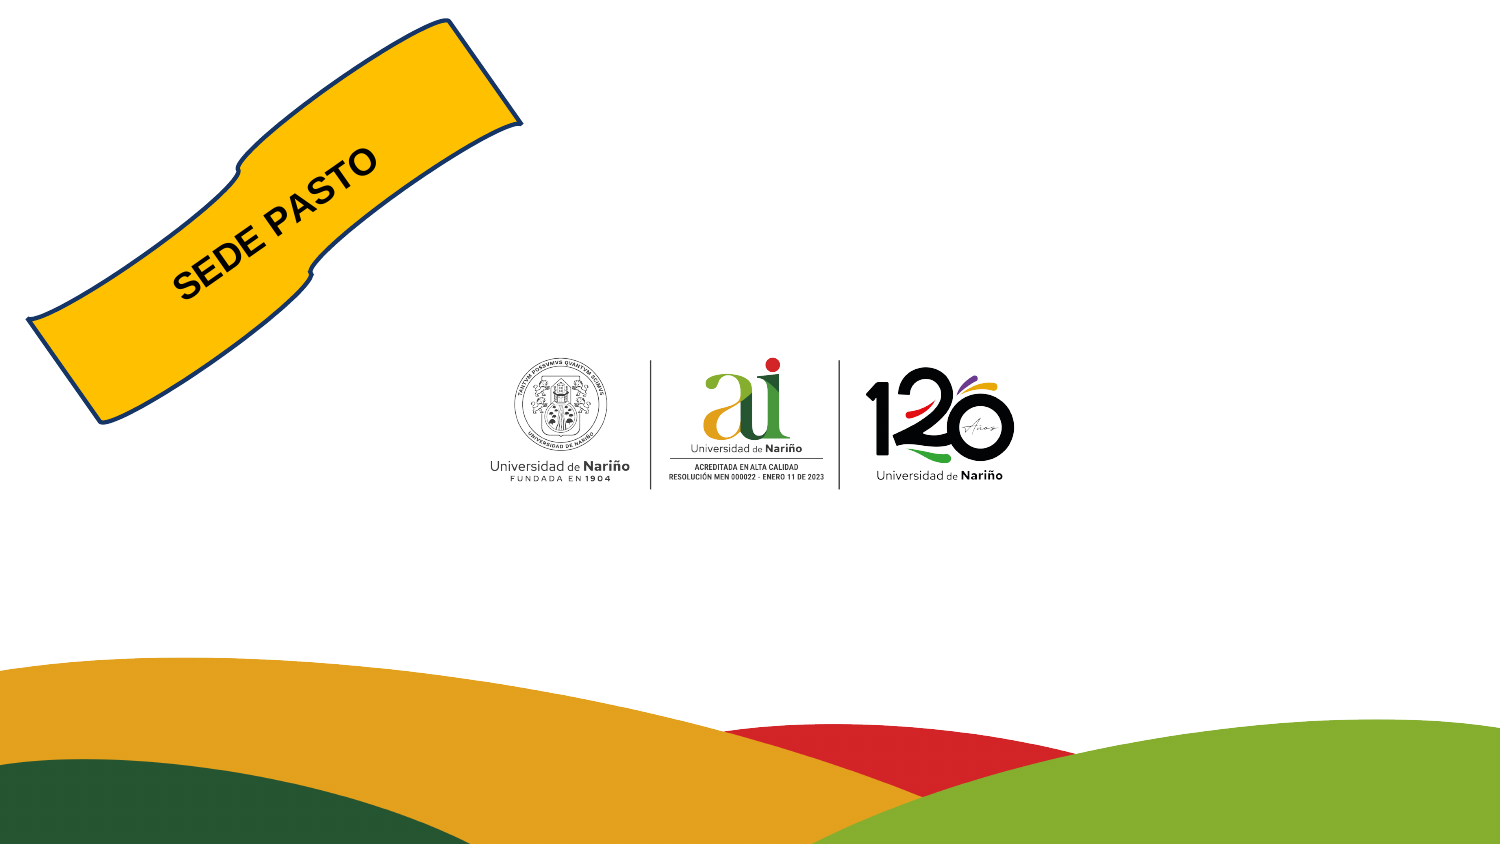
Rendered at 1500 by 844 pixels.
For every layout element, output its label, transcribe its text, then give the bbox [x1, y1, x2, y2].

text_box SEDE PASTO [27, 20, 522, 423]
picture [0, 6, 1500, 844]
